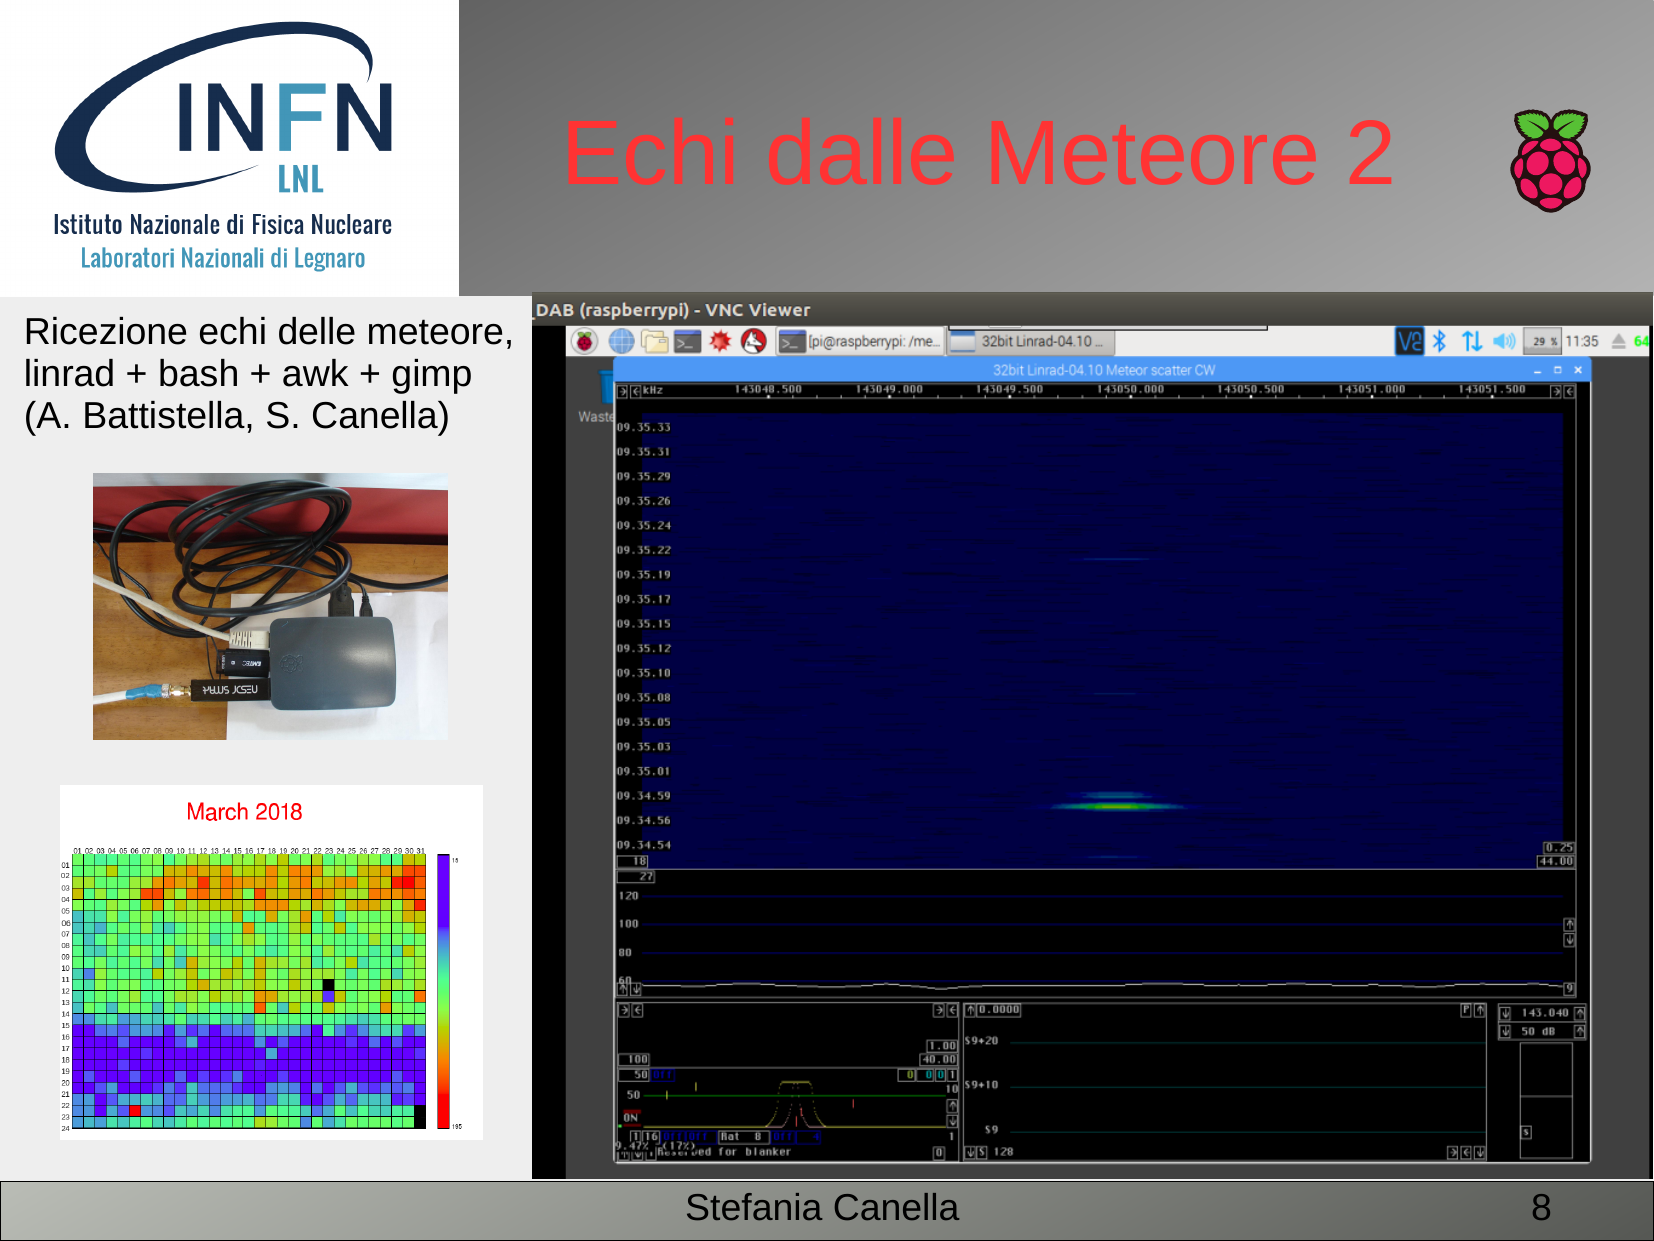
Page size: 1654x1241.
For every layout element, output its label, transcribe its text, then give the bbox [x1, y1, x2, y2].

text_box <number> [1516, 1178, 1654, 1241]
picture [93, 473, 448, 740]
subtitle Ricezione echi delle meteore, linrad + bash + awk + gimp (A. Battistella, S. Canella) [23, 303, 520, 444]
text_box [984, 1181, 1516, 1241]
text_box [0, 1181, 670, 1241]
text_box Stefania Canella [670, 1179, 984, 1241]
picture [0, 0, 459, 297]
picture [532, 292, 1653, 1179]
text_box [459, 0, 1654, 296]
title Echi dalle Meteore 2 [459, 49, 1571, 257]
picture [60, 785, 483, 1141]
